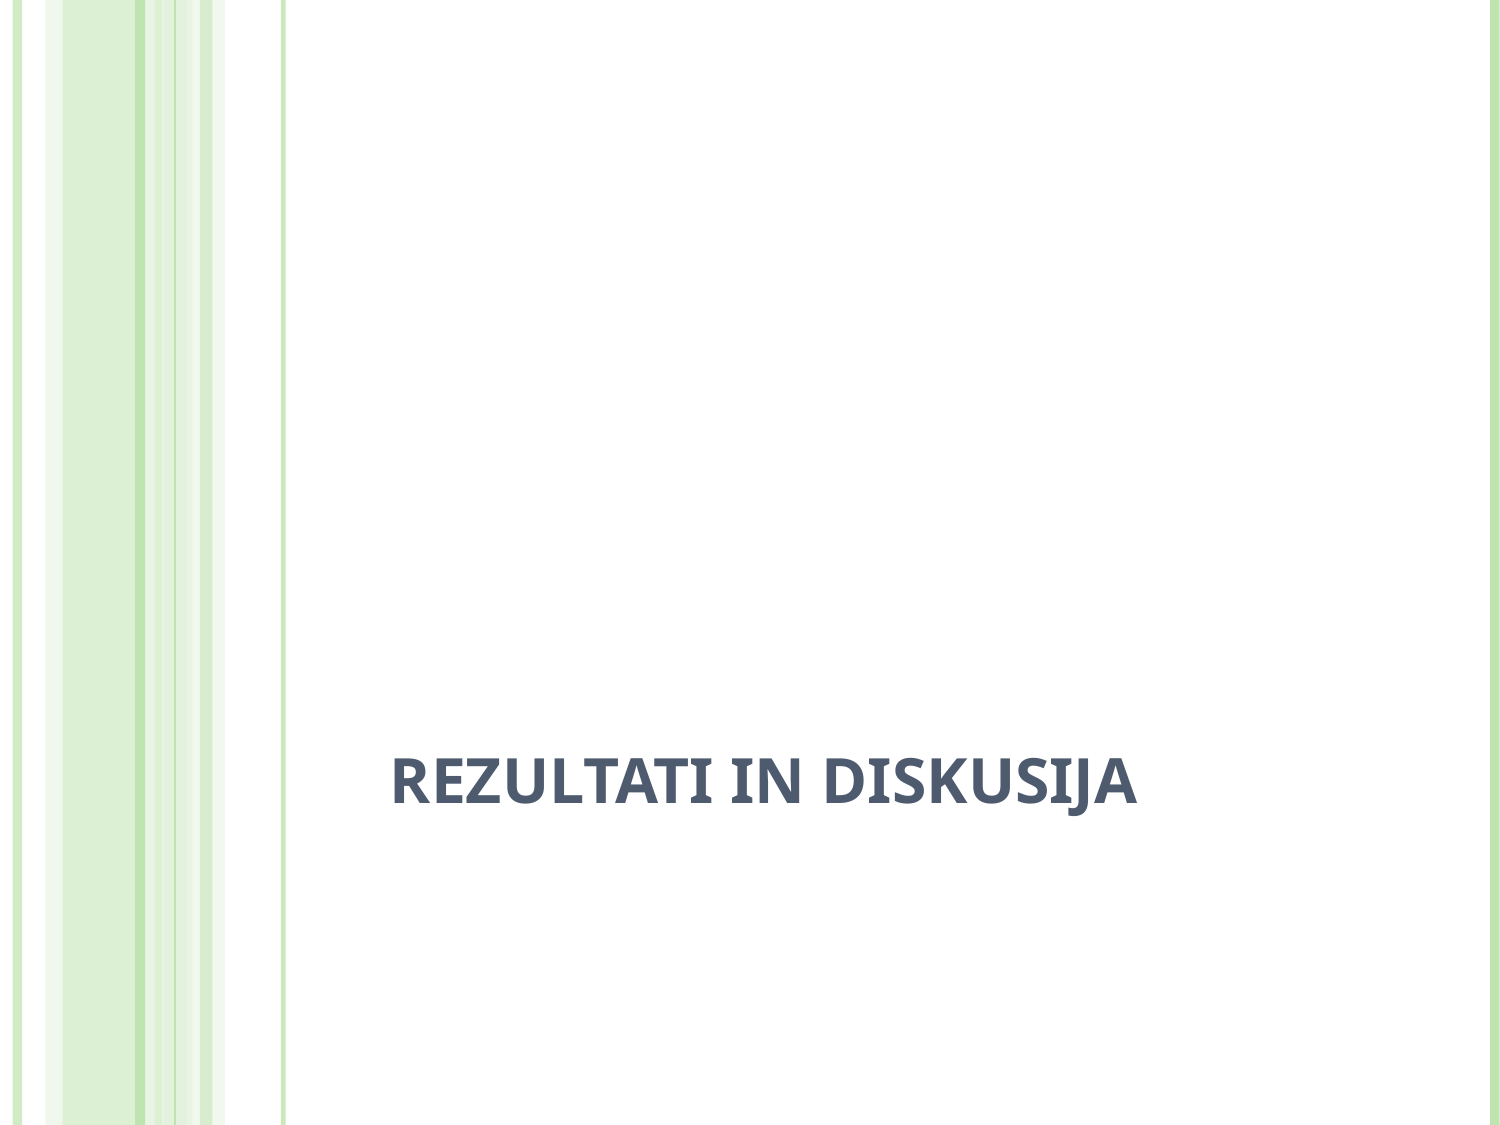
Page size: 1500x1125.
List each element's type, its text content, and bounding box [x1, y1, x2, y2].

title REZULTATI IN DISKUSIJA [375, 512, 1388, 824]
